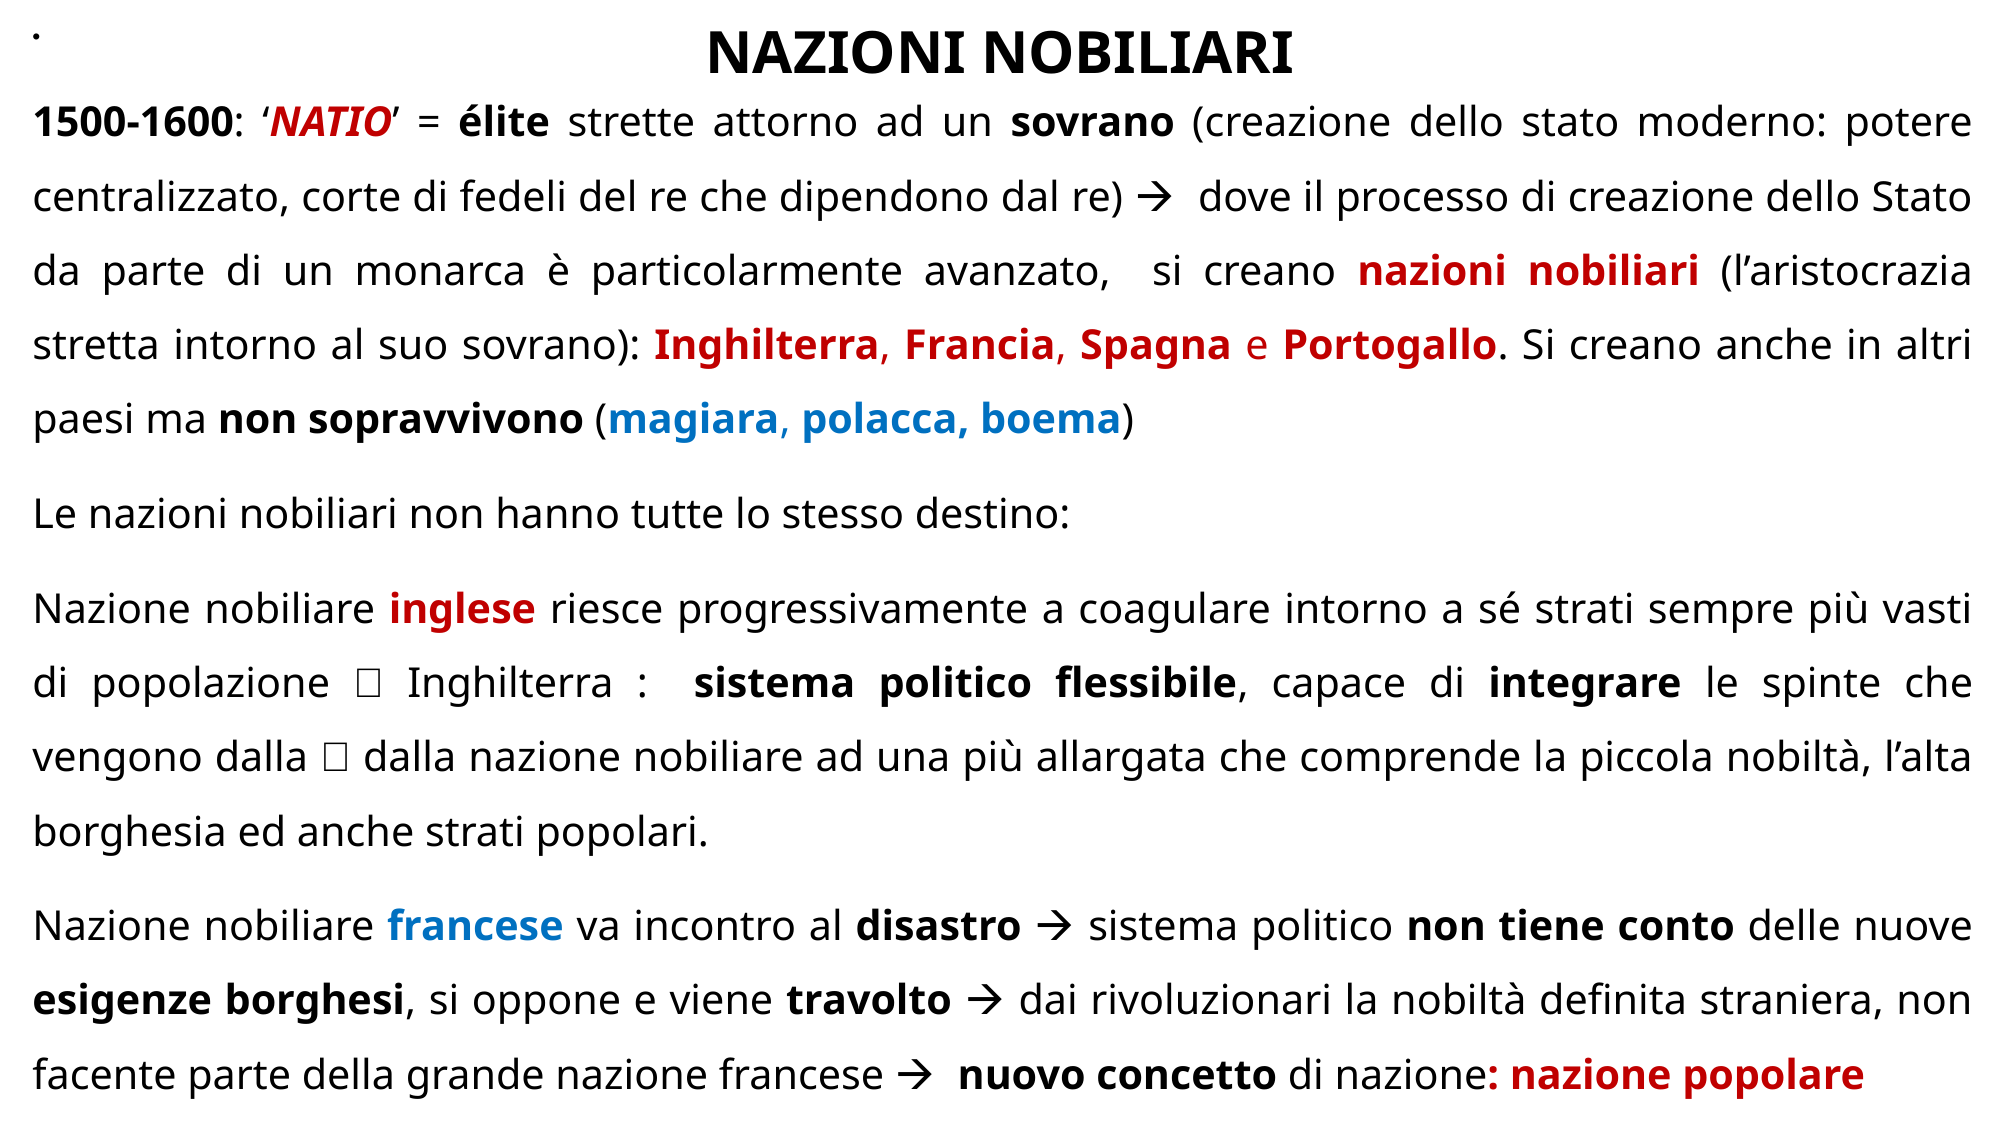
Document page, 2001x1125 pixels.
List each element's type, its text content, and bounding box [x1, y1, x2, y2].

list 1500-1600: ‘NATIO’ = élite strette attorno ad un sovrano (creazione dello stato moderno: potere centralizzato, corte di fedeli del re che dipendono dal re)  dove il processo di creazione dello Stato da parte di un monarca è particolarmente avanzato, si creano nazioni nobiliari (l’aristocrazia stretta intorno al suo sovrano): Inghilterra, Francia, Spagna e Portogallo. Si creano anche in altri paesi ma non sopravvivono (magiara, polacca, boema) Le nazioni nobiliari non hanno tutte lo stesso destino: Nazione nobiliare inglese riesce progressivamente a coagulare intorno a sé strati sempre più vasti di popolazione  Inghilterra : sistema politico flessibile, capace di integrare le spinte che vengono dalla  dalla nazione nobiliare ad una più allargata che comprende la piccola nobiltà, l’alta borghesia ed anche strati popolari. Nazione nobiliare francese va incontro al disastro  sistema politico non tiene conto delle nuove esigenze borghesi, si oppone e viene travolto  dai rivoluzionari la nobiltà definita straniera, non facente parte della grande nazione francese  nuovo concetto di nazione: nazione popolare [17, 15, 1988, 1110]
